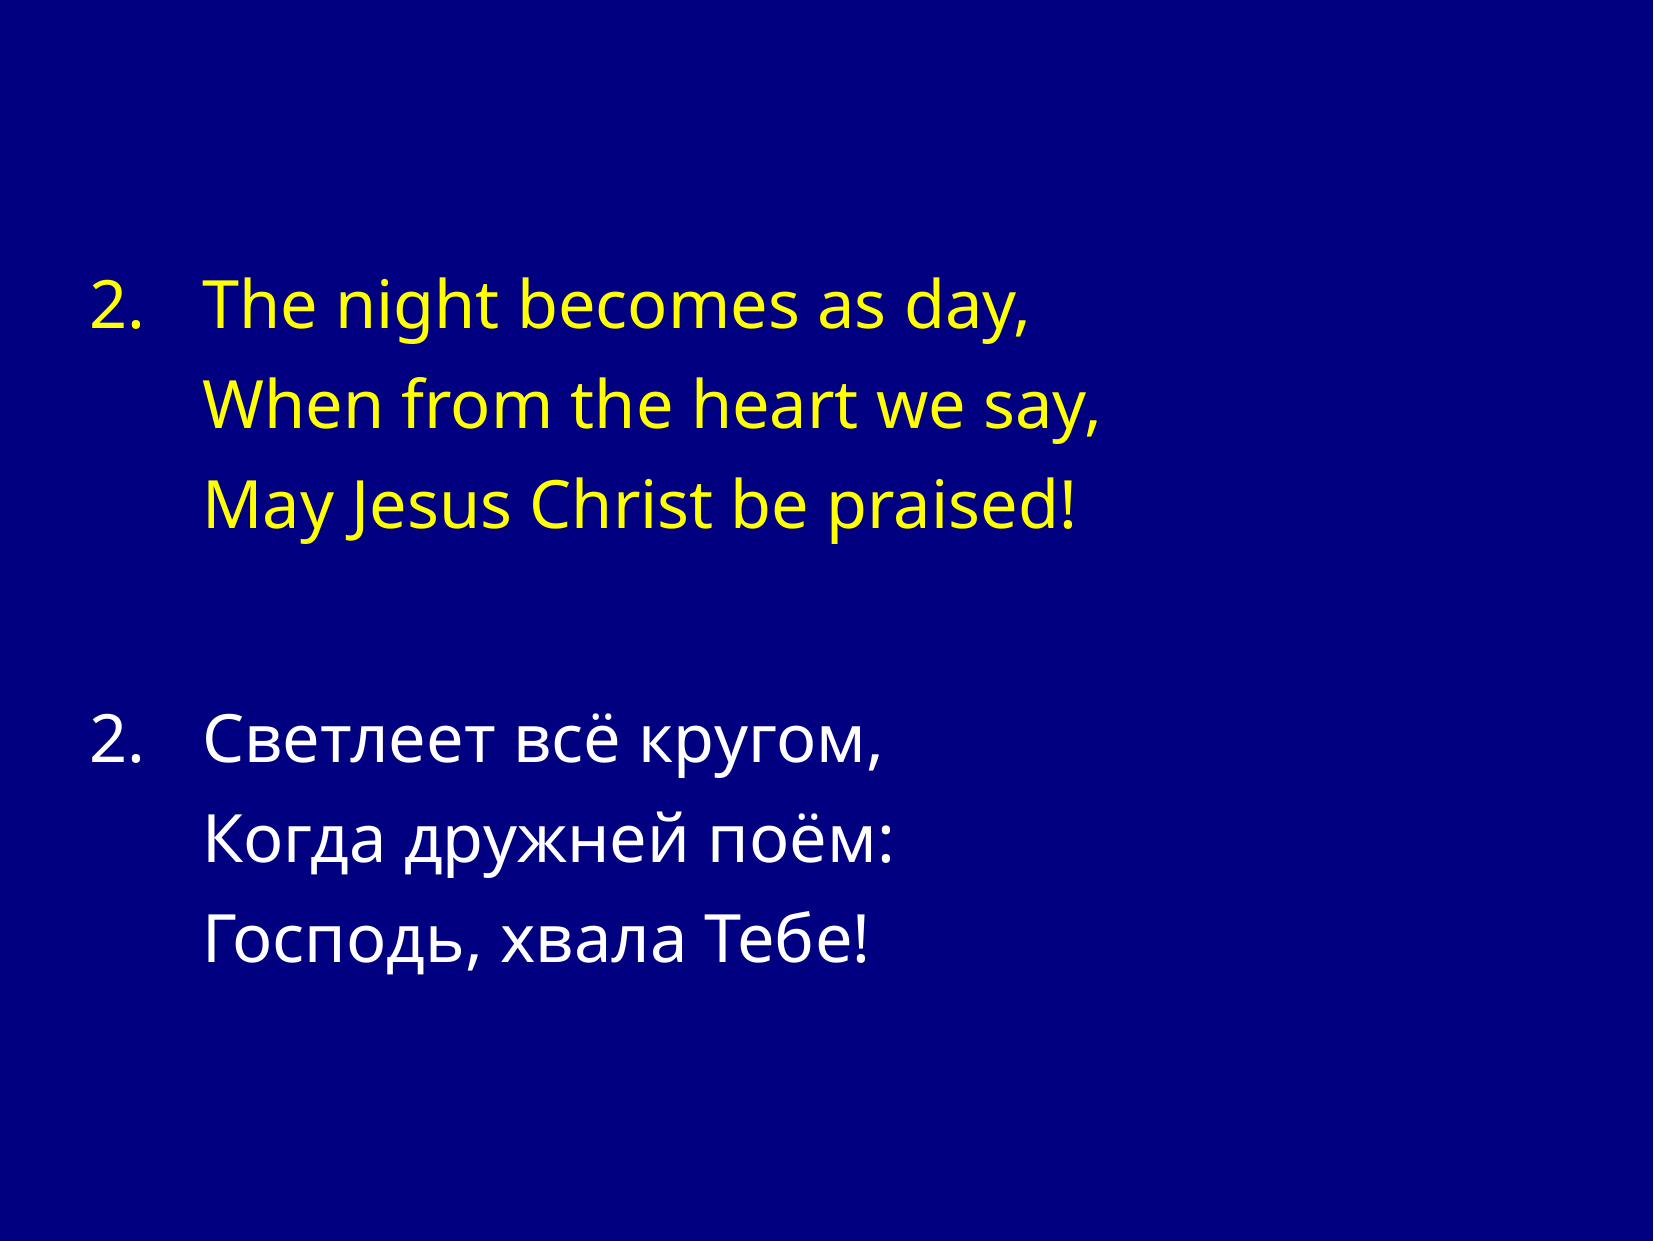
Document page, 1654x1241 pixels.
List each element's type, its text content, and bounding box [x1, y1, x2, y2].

text_box 2. Светлеет всё кругом, Когда дружней поём: Господь, хвала Тебе! [75, 675, 1576, 1163]
text_box 2. The night becomes as day, When from the heart we say, May Jesus Christ be praised! [75, 150, 1576, 638]
